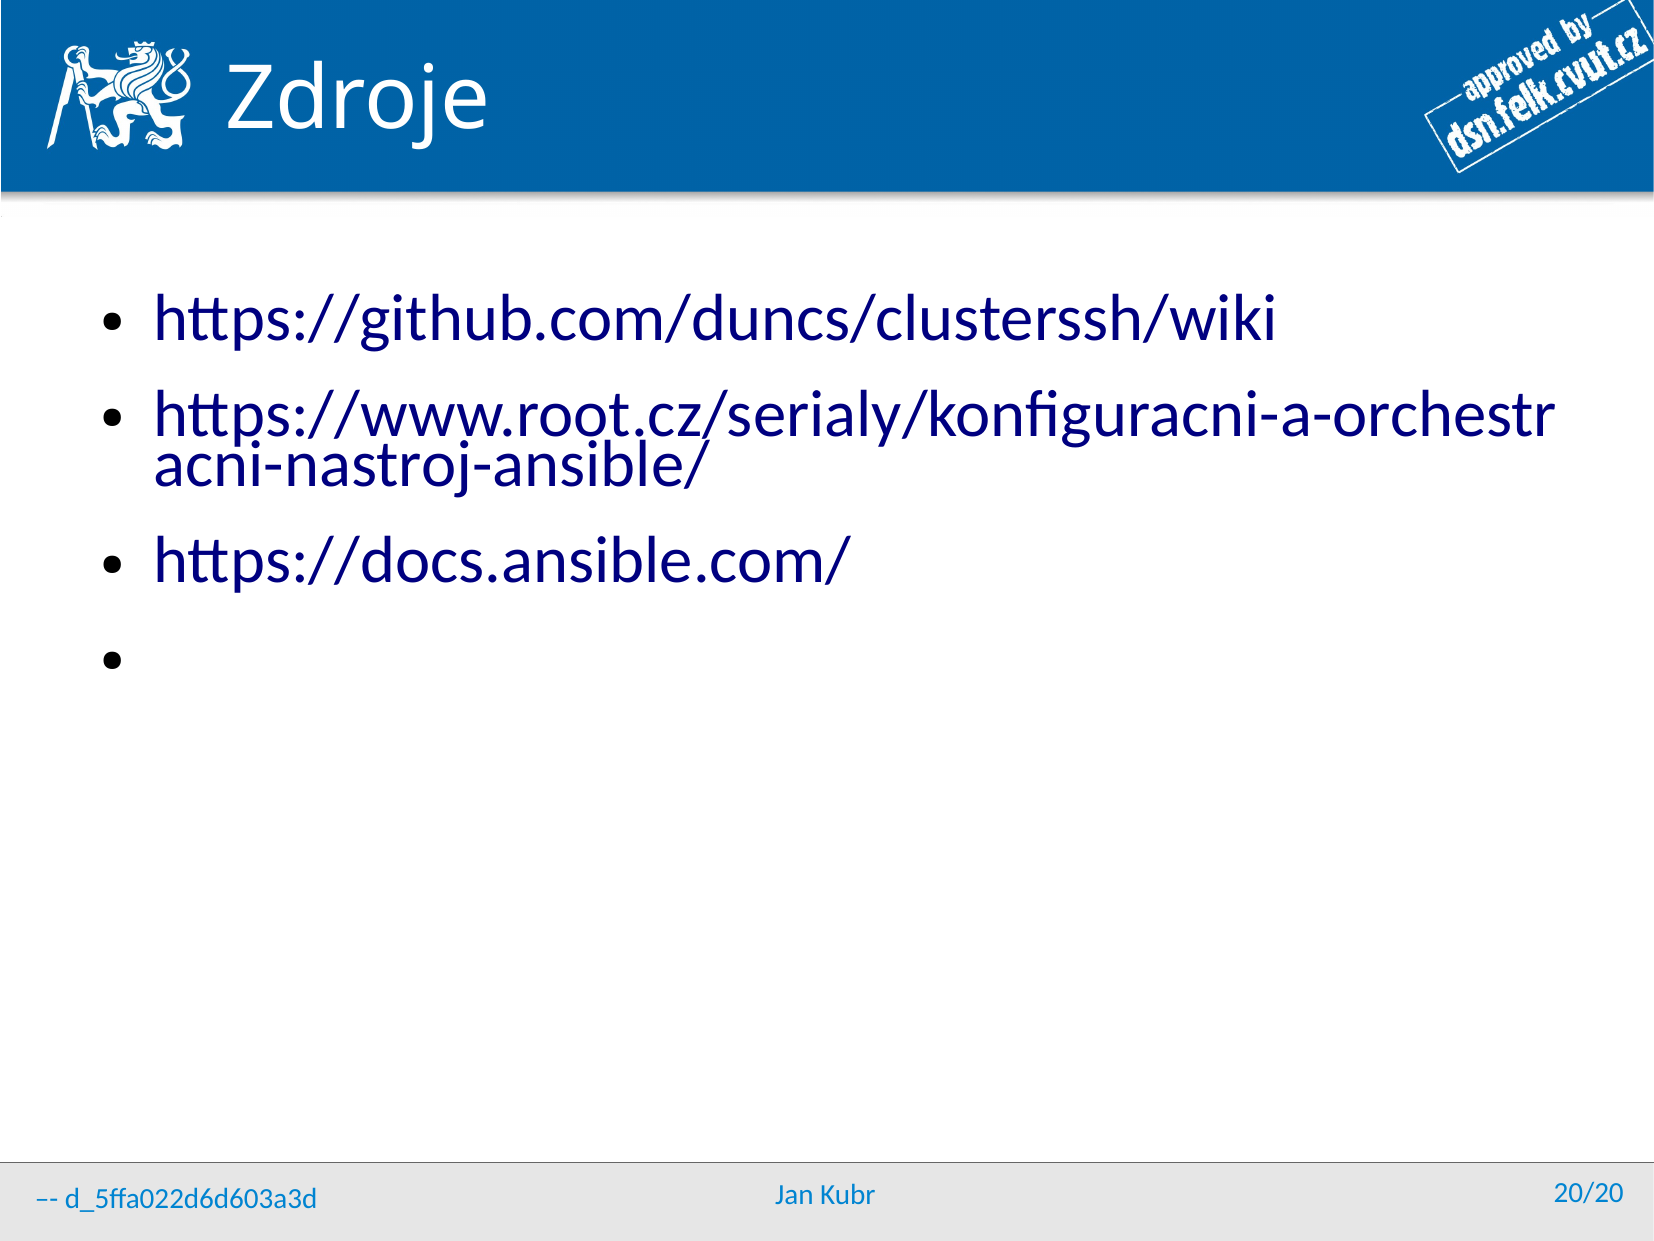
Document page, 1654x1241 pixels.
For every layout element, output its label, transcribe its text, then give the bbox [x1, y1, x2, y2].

list https://github.com/duncs/clusterssh/wiki https://www.root.cz/serialy/konfiguracni-a-orchestracni-nastroj-ansible/ https://docs.ansible.com/ [82, 290, 1571, 1010]
title Zdroje [225, 0, 1426, 188]
picture [1, 0, 1654, 217]
